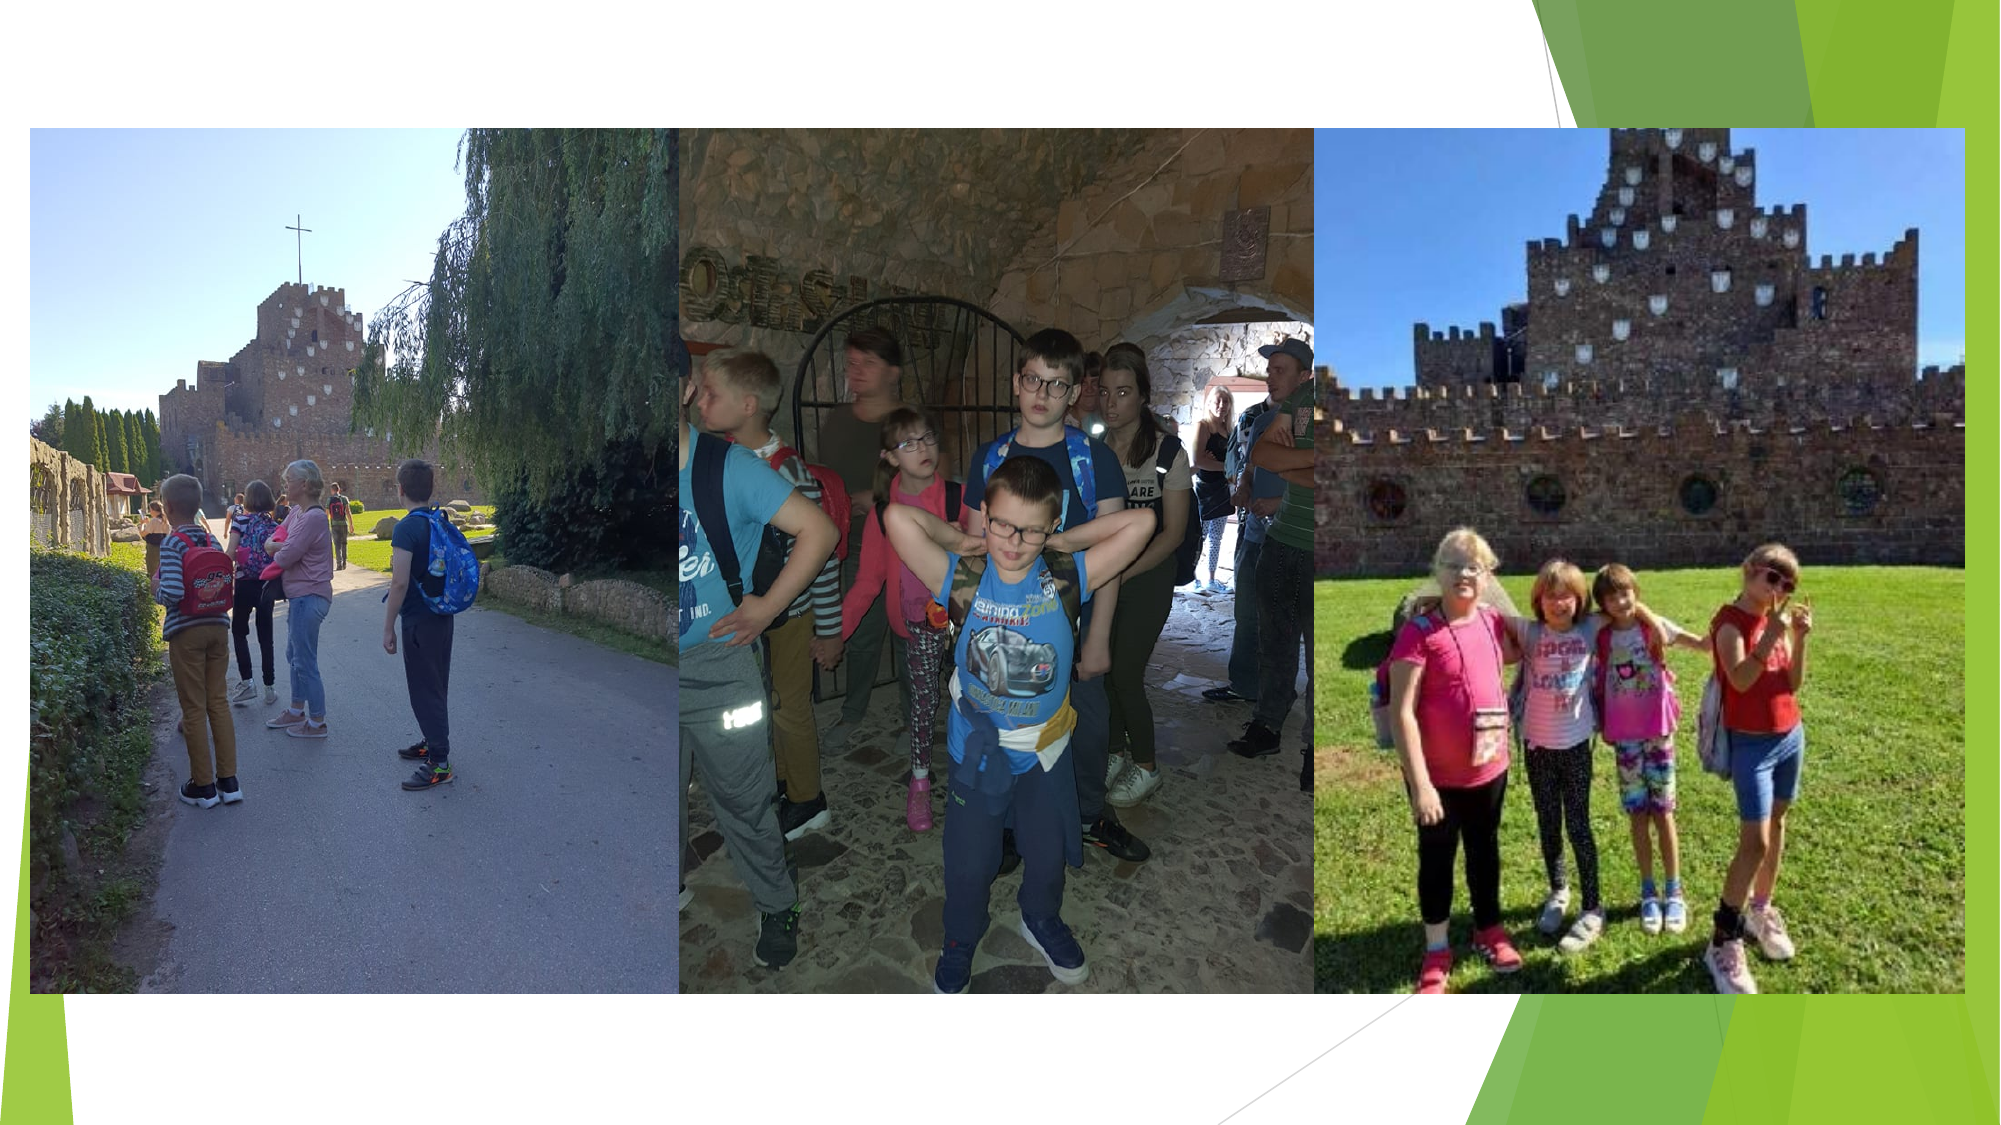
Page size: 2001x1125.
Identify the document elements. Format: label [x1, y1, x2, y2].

picture [30, 128, 1965, 994]
